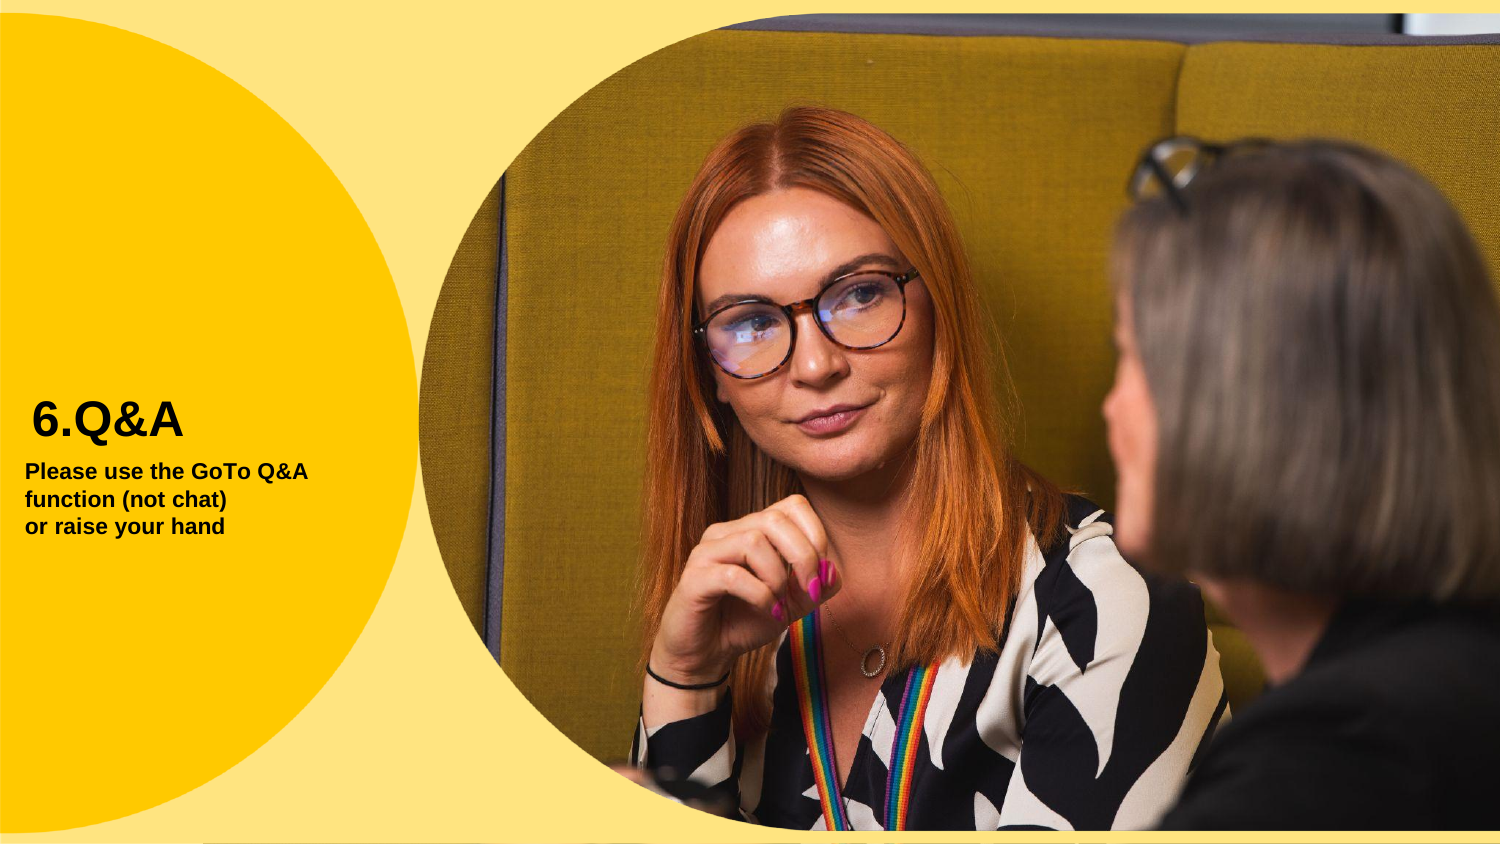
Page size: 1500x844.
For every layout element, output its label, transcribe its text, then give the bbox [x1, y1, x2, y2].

title Please use the GoTo Q&A function (not chat) or raise your hand [25, 456, 339, 580]
title 6.Q&A [31, 304, 399, 530]
